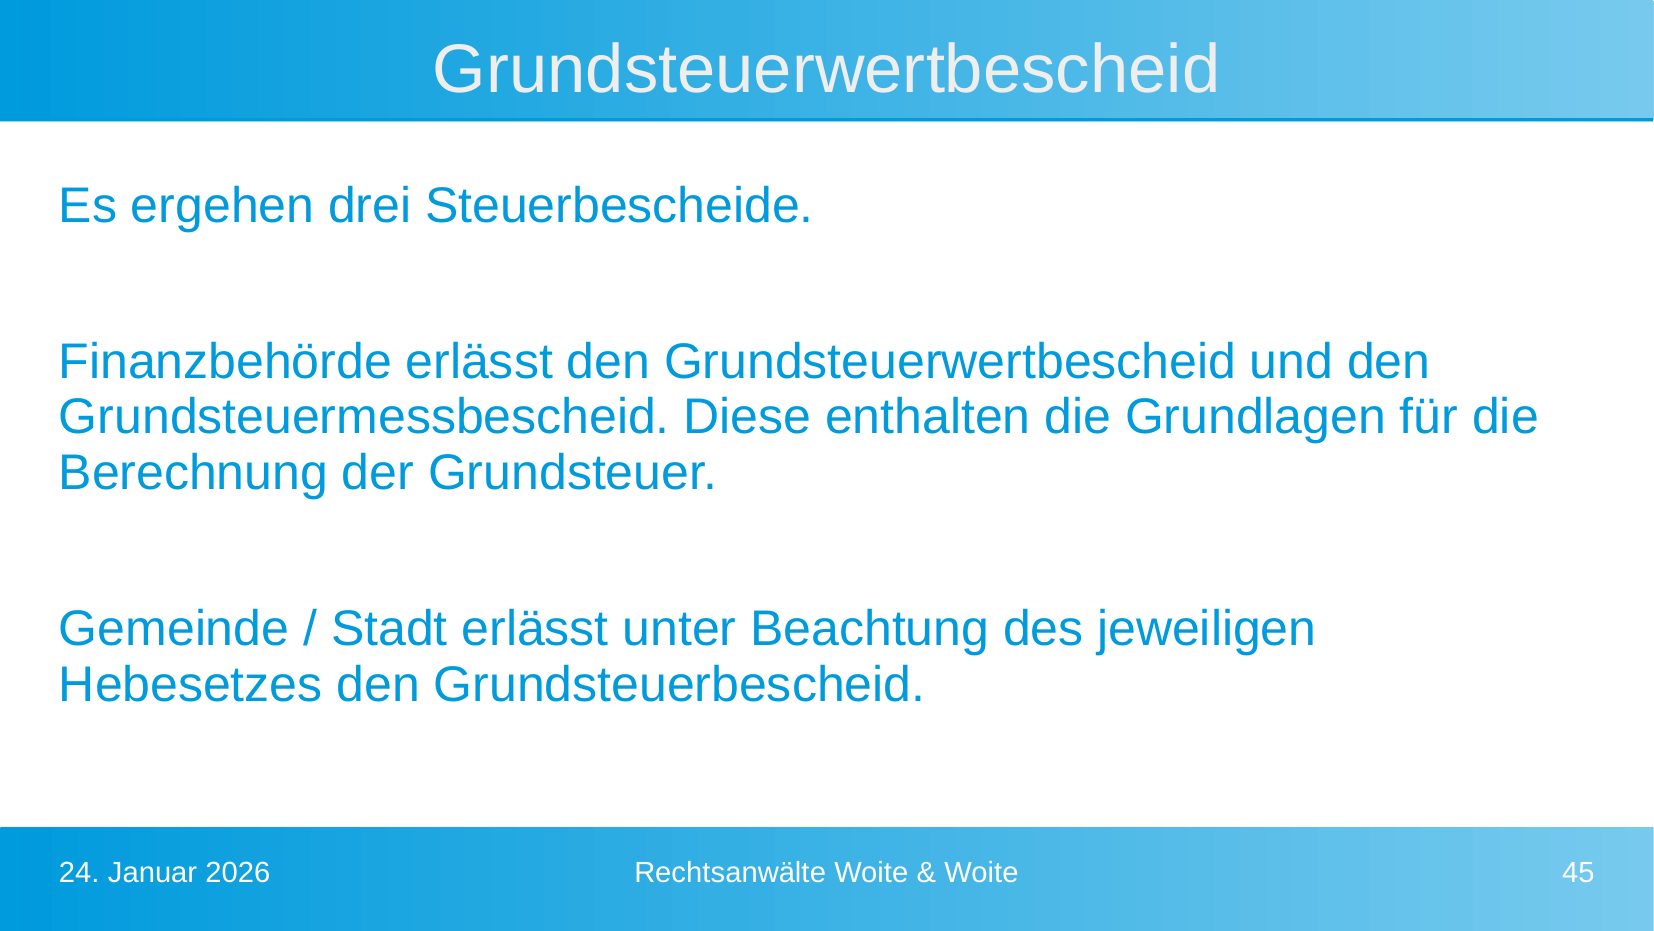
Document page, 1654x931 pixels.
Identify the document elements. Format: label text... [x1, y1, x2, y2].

list Es ergehen drei Steuerbescheide. Finanzbehörde erlässt den Grundsteuerwertbescheid und den Grundsteuermessbescheid. Diese enthalten die Grundlagen für die Berechnung der Grundsteuer. Gemeinde / Stadt erlässt unter Beachtung des jeweiligen Hebesetzes den Grundsteuerbescheid. [59, 177, 1595, 768]
title Grundsteuerwertbescheid [59, 29, 1595, 108]
